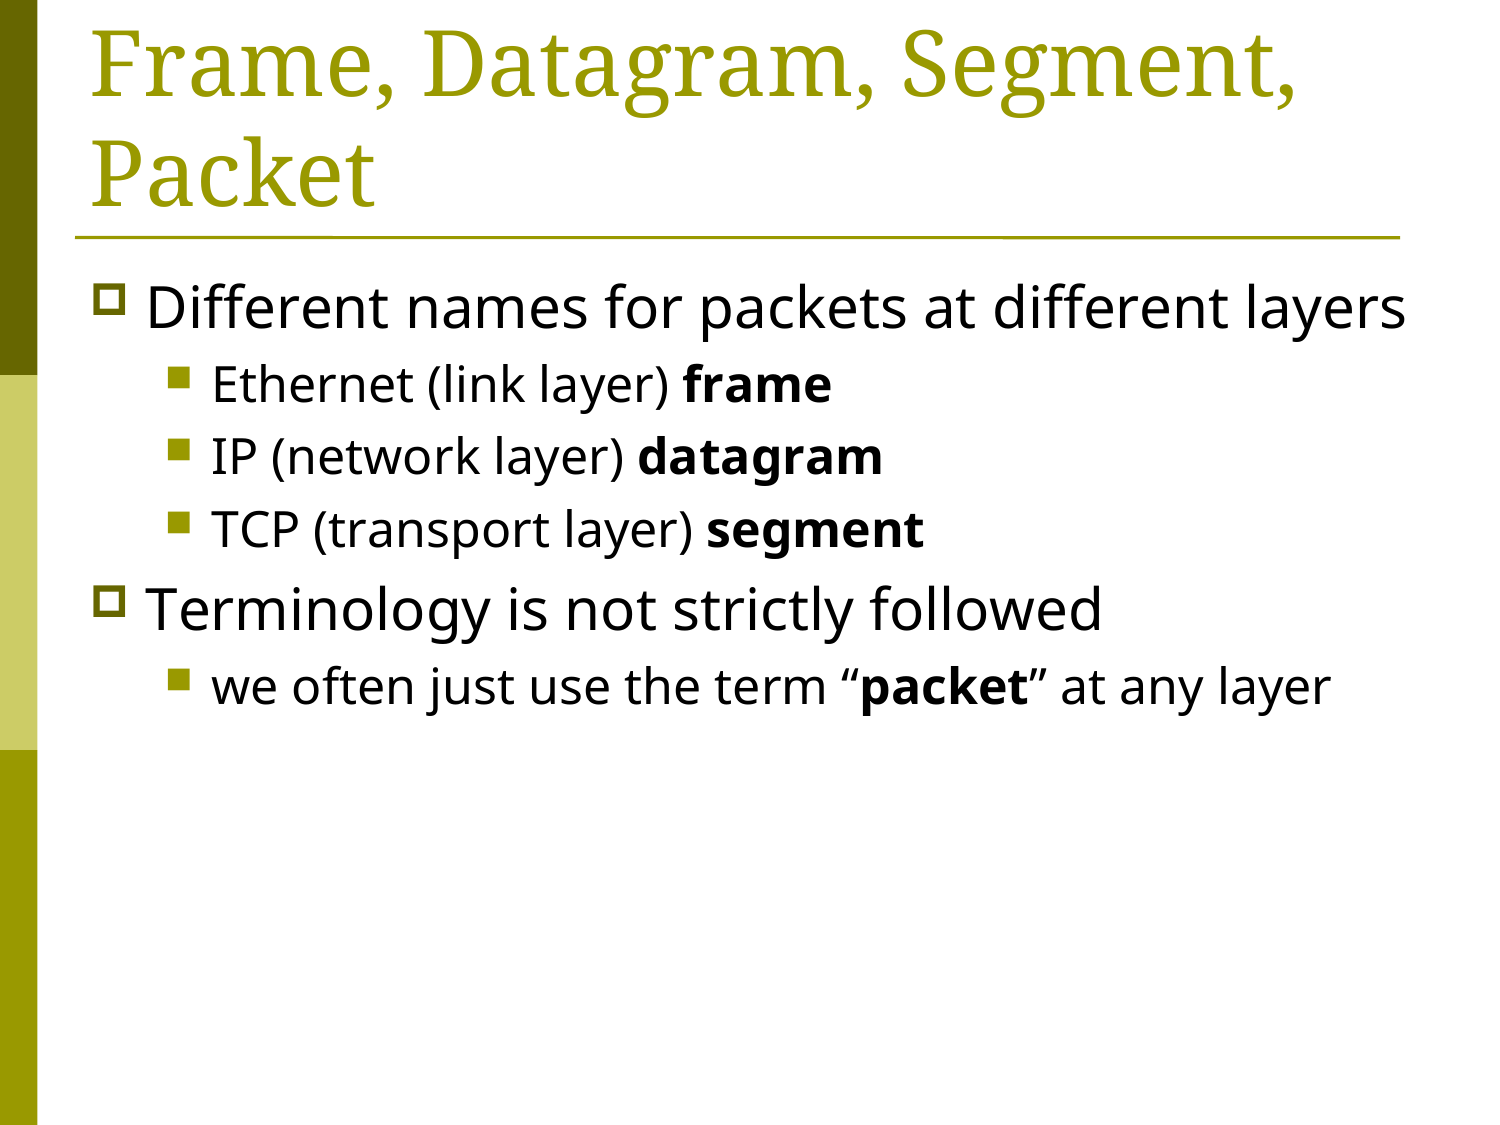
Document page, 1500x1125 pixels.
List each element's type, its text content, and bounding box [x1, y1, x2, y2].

title Frame, Datagram, Segment, Packet [75, 0, 1426, 233]
list Different names for packets at different layers Ethernet (link layer) frame IP (network layer) datagram TCP (transport layer) segment Terminology is not strictly followed we often just use the term “packet” at any layer [75, 262, 1426, 1006]
